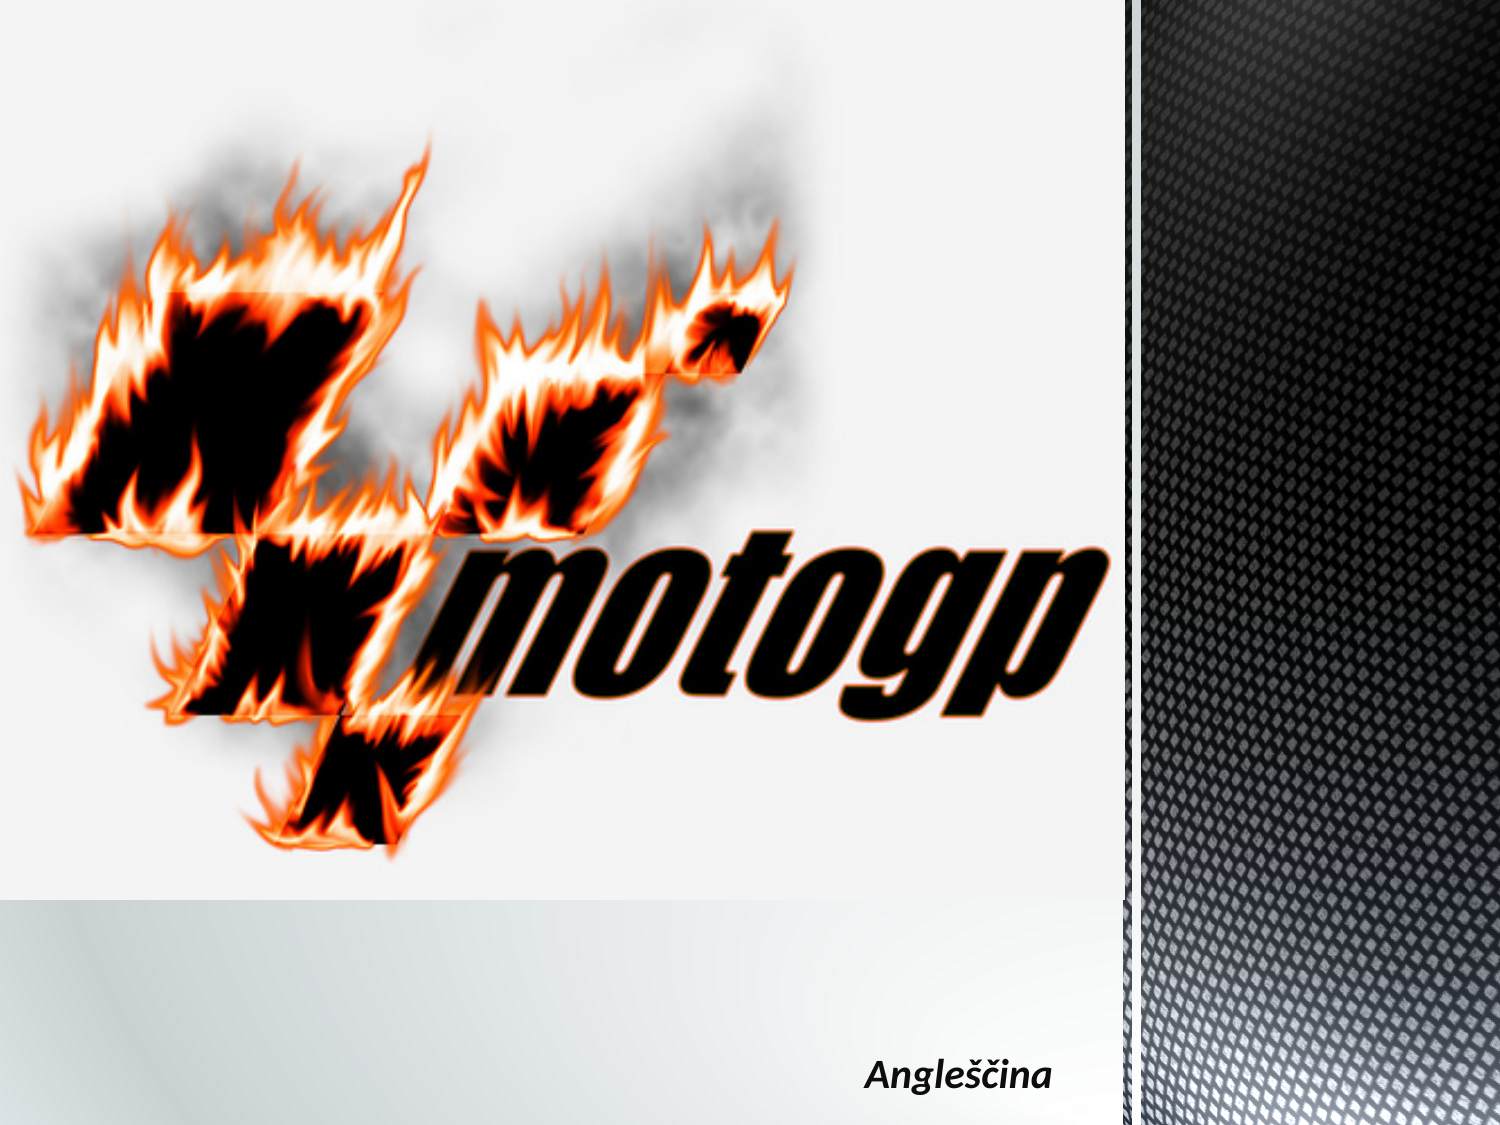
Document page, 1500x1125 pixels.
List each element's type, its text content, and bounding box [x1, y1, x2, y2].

subtitle Angleščina [849, 981, 1263, 1125]
picture [0, 0, 1500, 1125]
